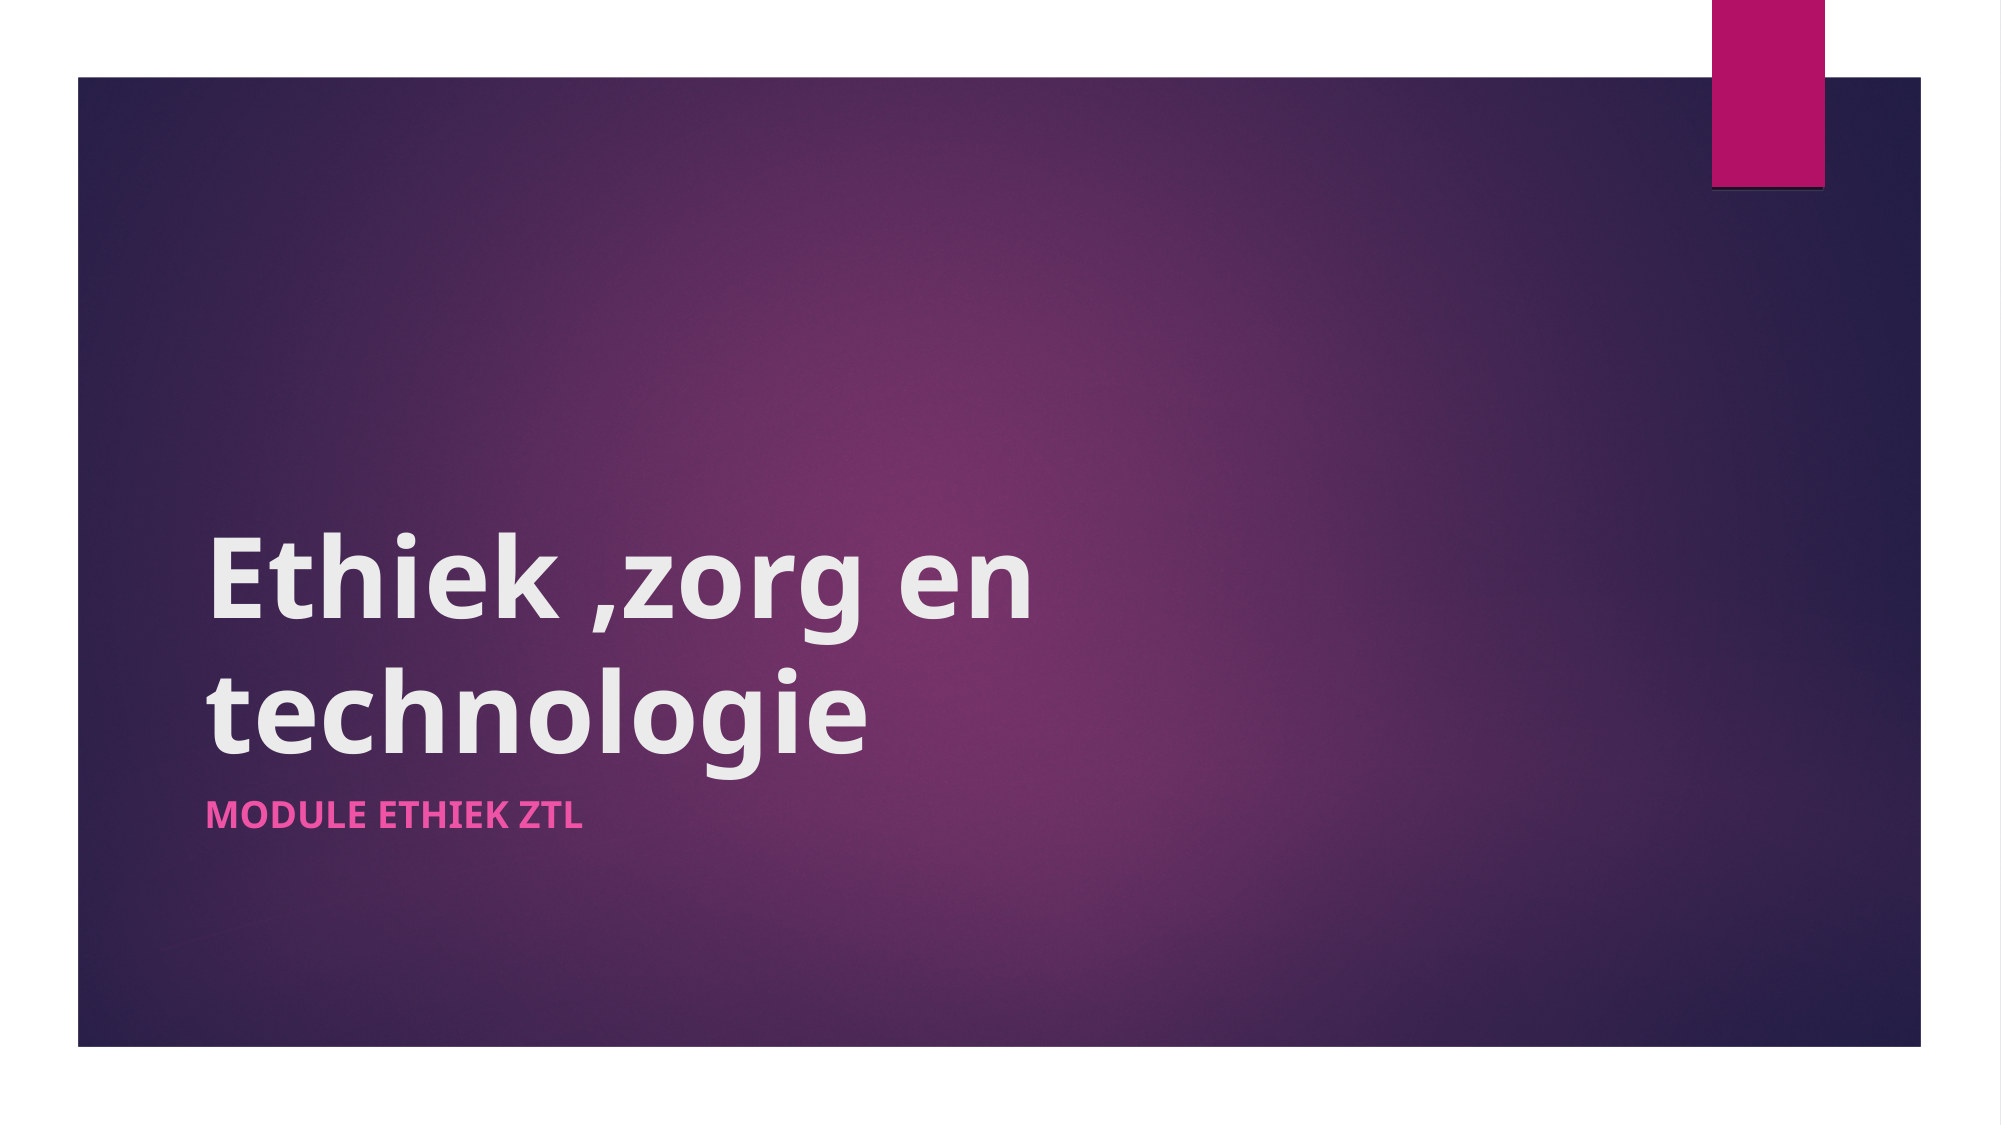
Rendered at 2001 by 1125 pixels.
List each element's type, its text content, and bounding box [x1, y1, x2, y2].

subtitle Module Ethiek ZTL [189, 783, 1638, 926]
title Ethiek ,zorg en technologie [189, 344, 1638, 783]
